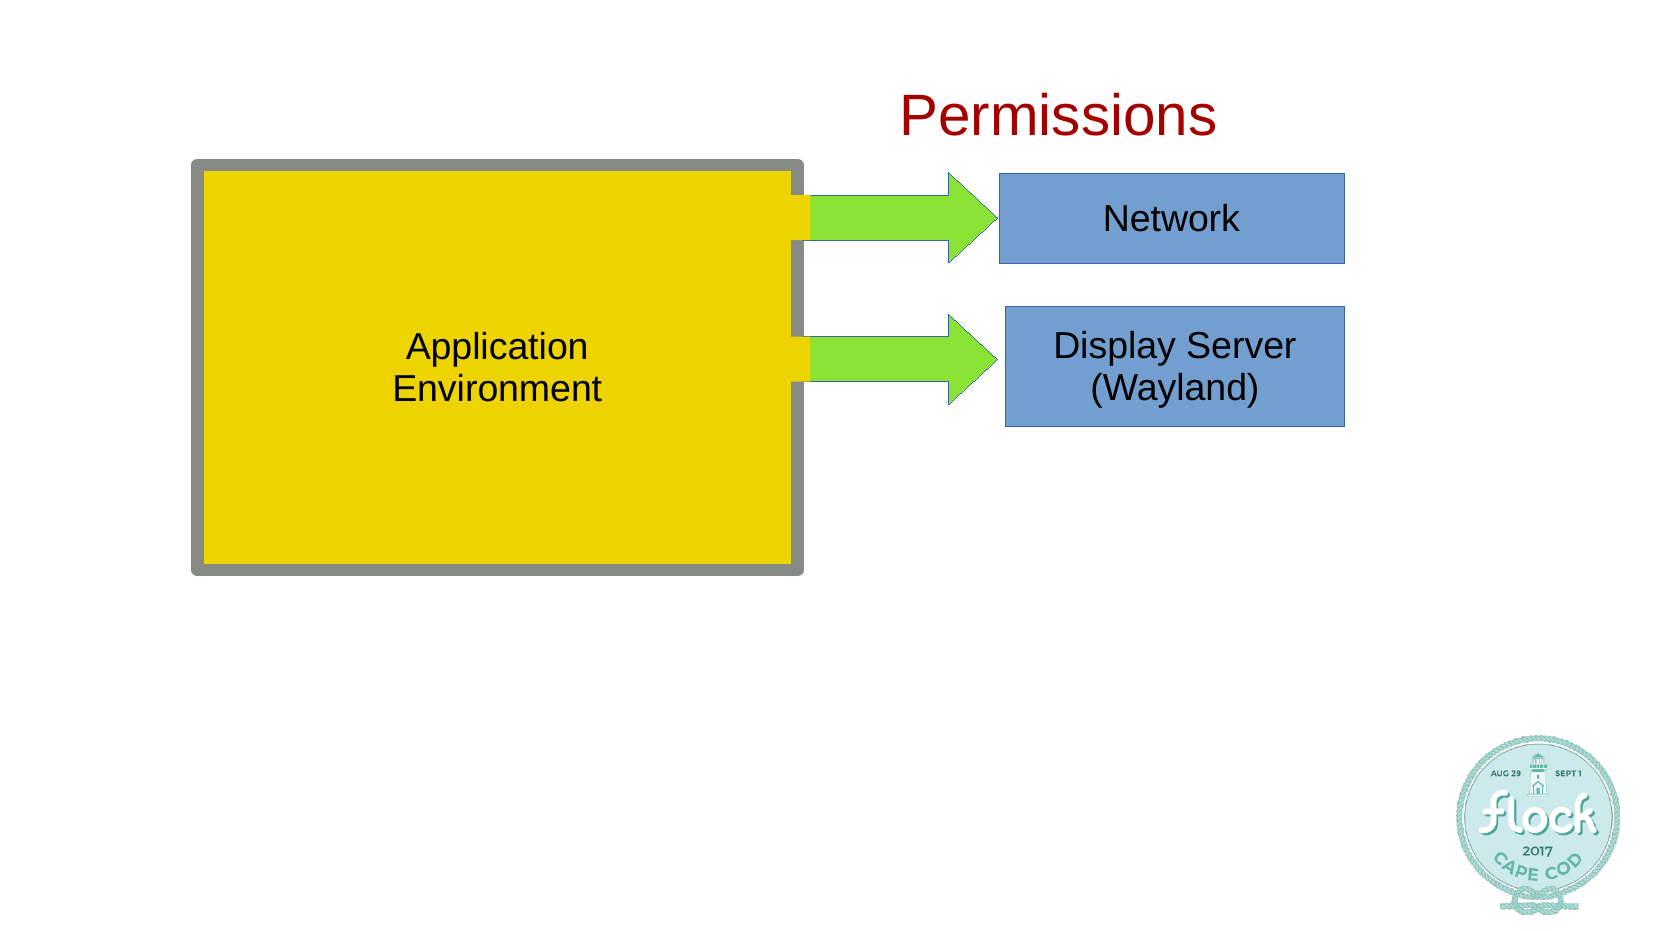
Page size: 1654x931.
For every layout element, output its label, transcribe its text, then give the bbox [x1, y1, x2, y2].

picture [1456, 735, 1620, 915]
text_box Application Environment [197, 165, 798, 571]
text_box Permissions [885, 75, 1233, 145]
text_box [720, 172, 998, 263]
text_box [720, 314, 998, 405]
text_box Network [999, 173, 1345, 264]
text_box Display Server (Wayland) [1005, 306, 1345, 427]
